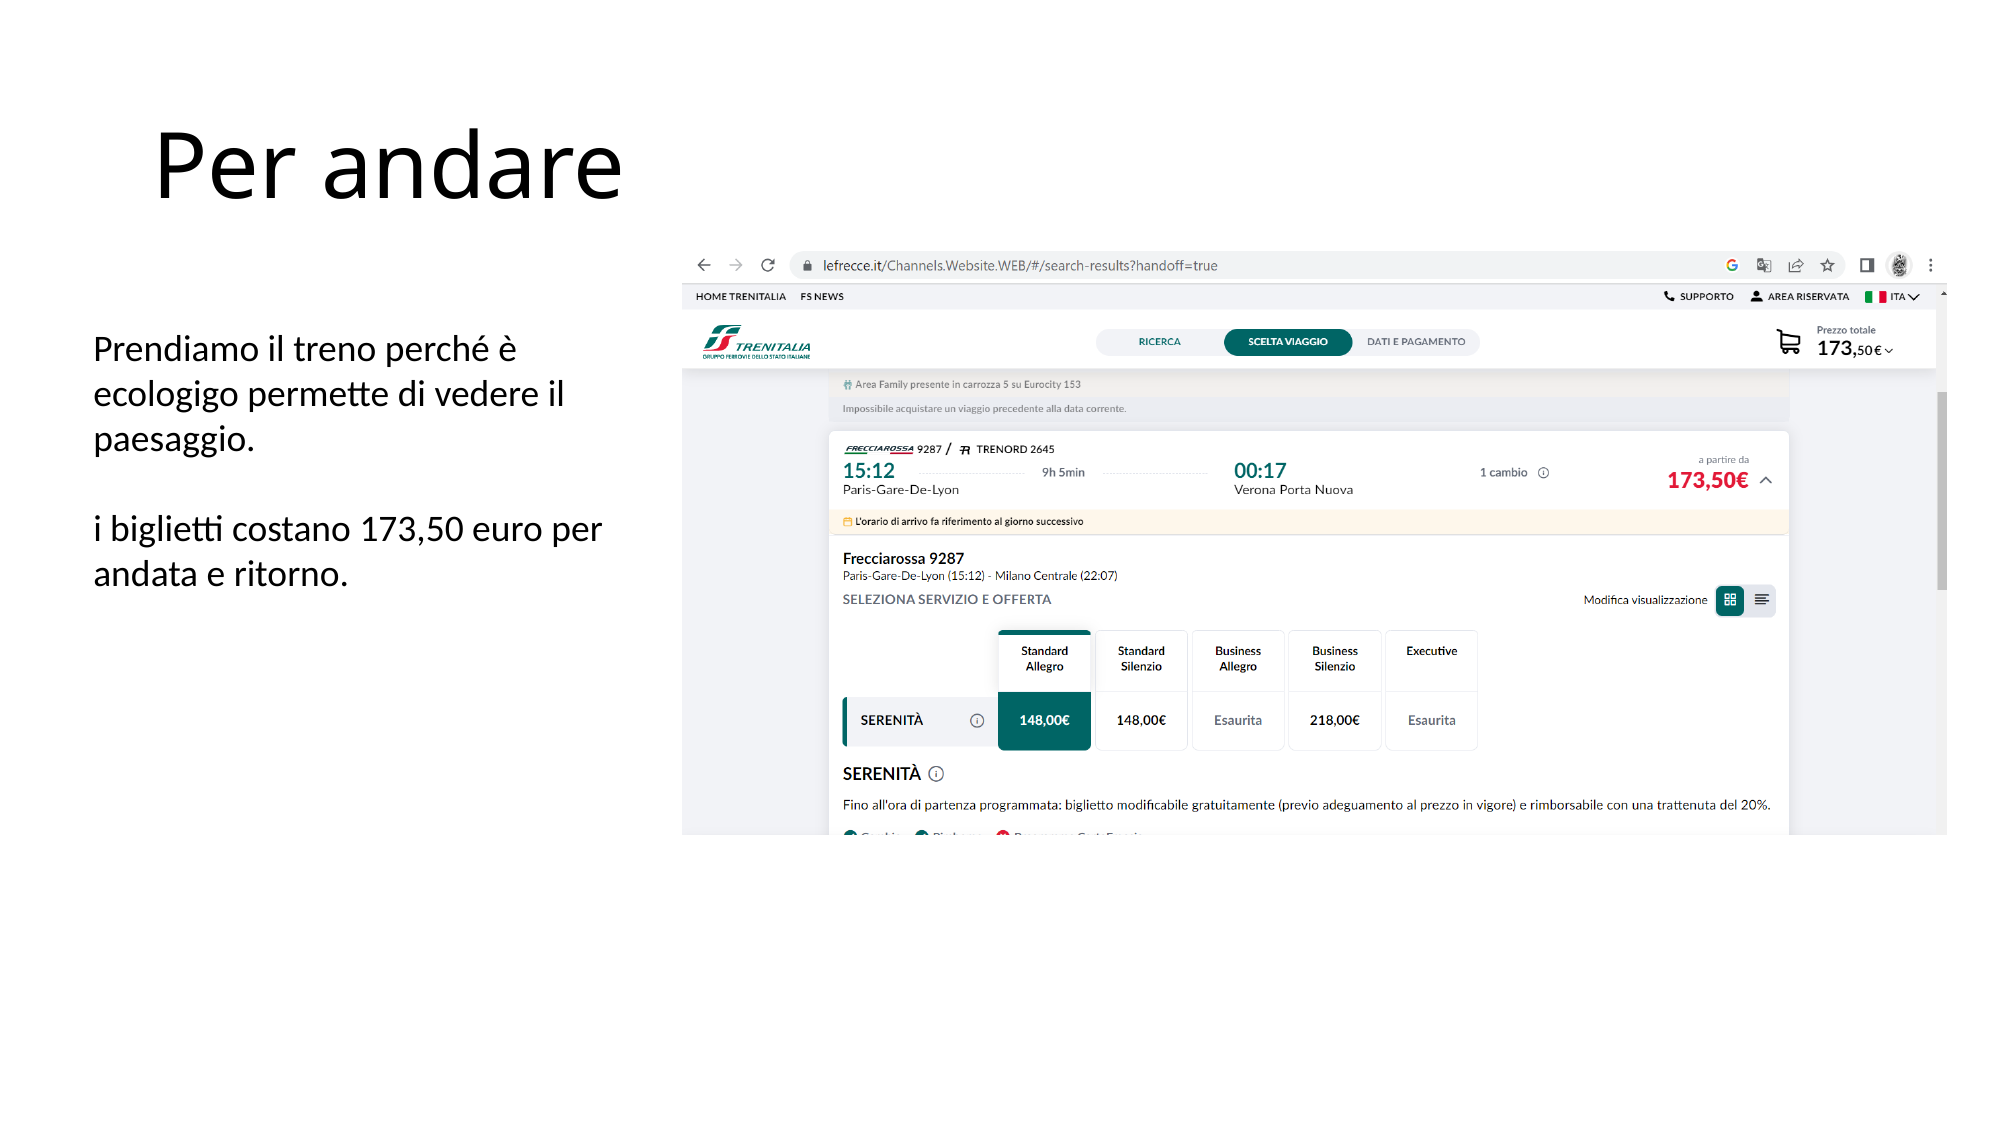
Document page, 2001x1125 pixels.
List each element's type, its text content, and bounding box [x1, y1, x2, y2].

picture [682, 247, 1947, 835]
title Per andare [137, 59, 1863, 278]
text_box Prendiamo il treno perché è ecologigo permette di vedere il paesaggio. i biglietti costano 173,50 euro per andata e ritorno. [78, 316, 639, 605]
